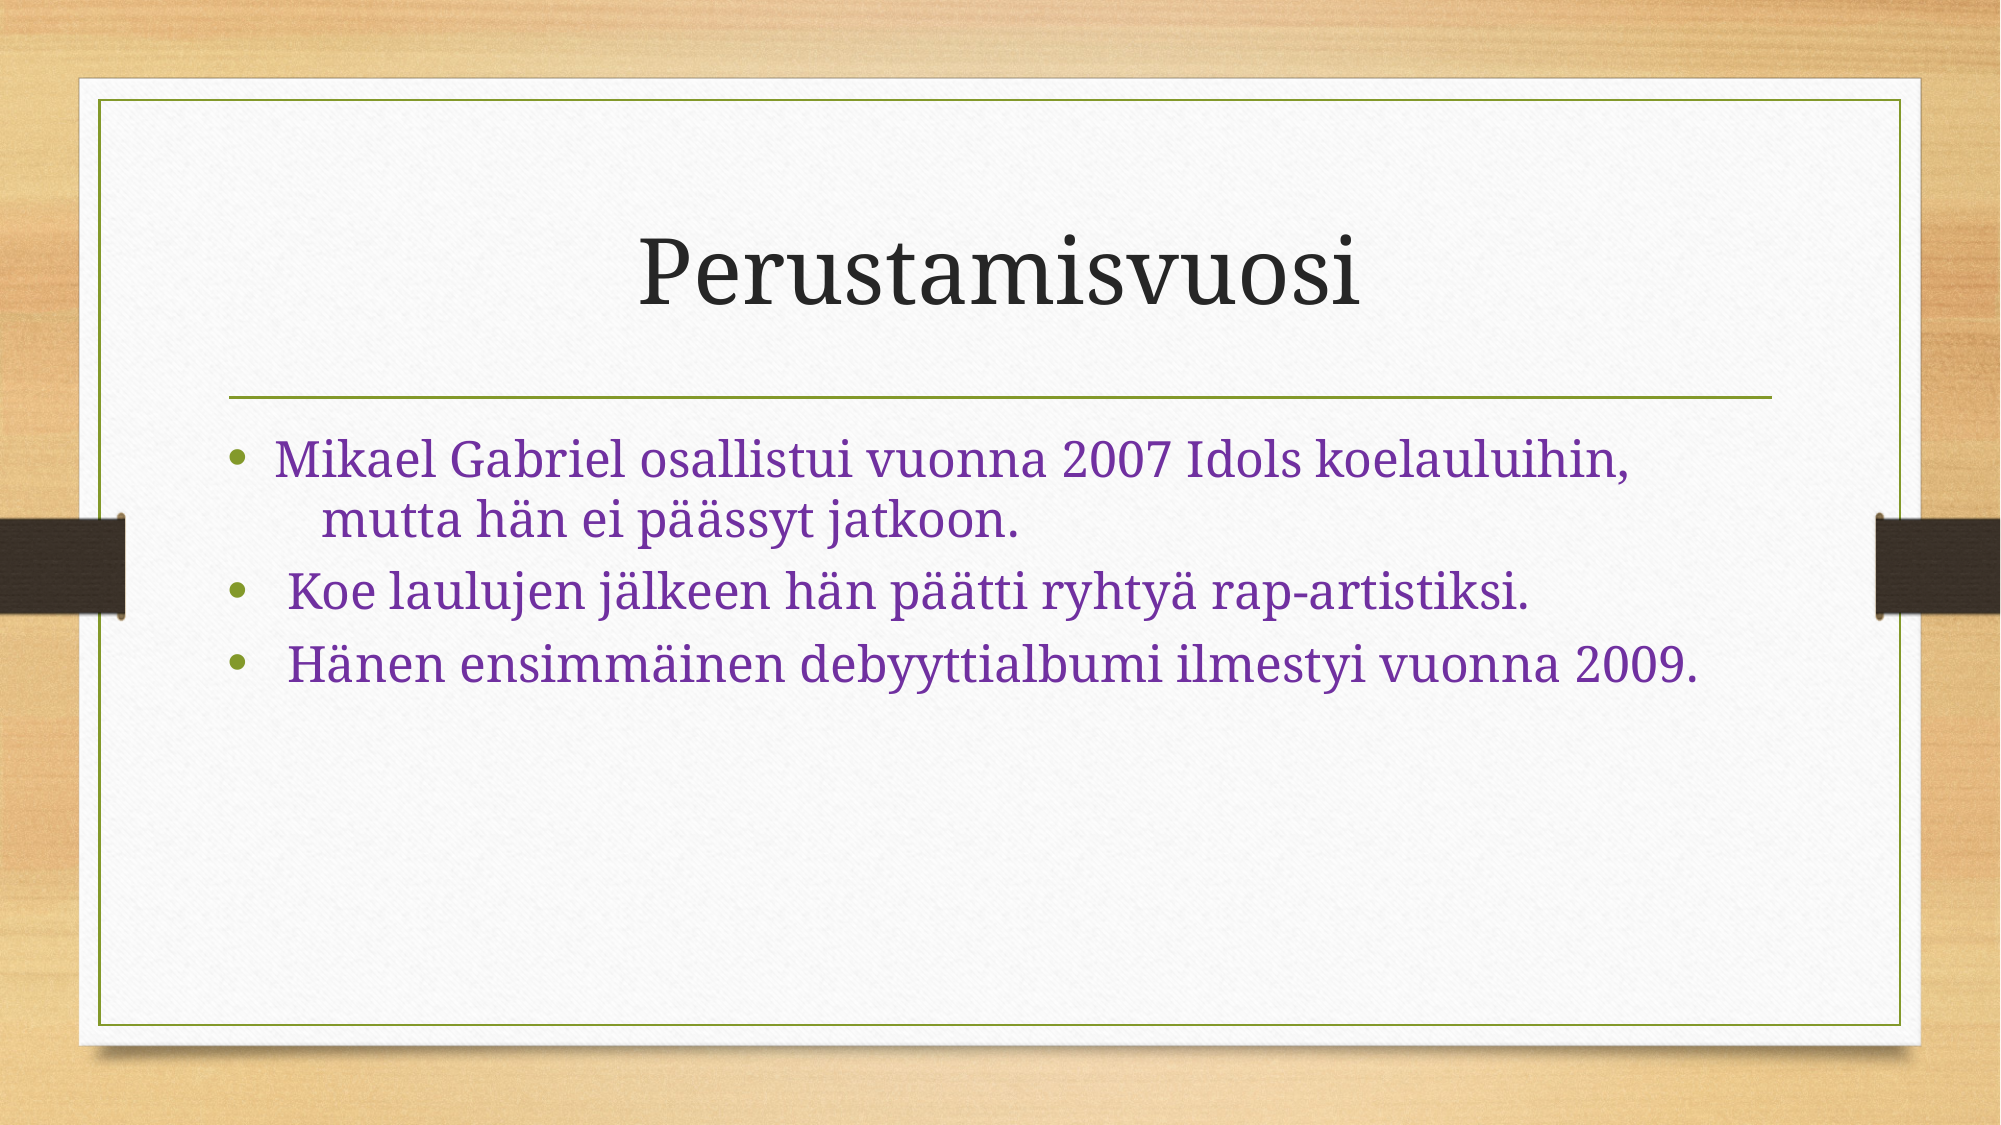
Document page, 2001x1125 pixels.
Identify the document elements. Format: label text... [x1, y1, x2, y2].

title Perustamisvuosi [212, 161, 1788, 376]
list Mikael Gabriel osallistui vuonna 2007 Idols koelauluihin, mutta hän ei päässyt jatkoon. Koe laulujen jälkeen hän päätti ryhtyä rap-artistiksi. Hänen ensimmäinen debyyttialbumi ilmestyi vuonna 2009. [212, 419, 1788, 964]
